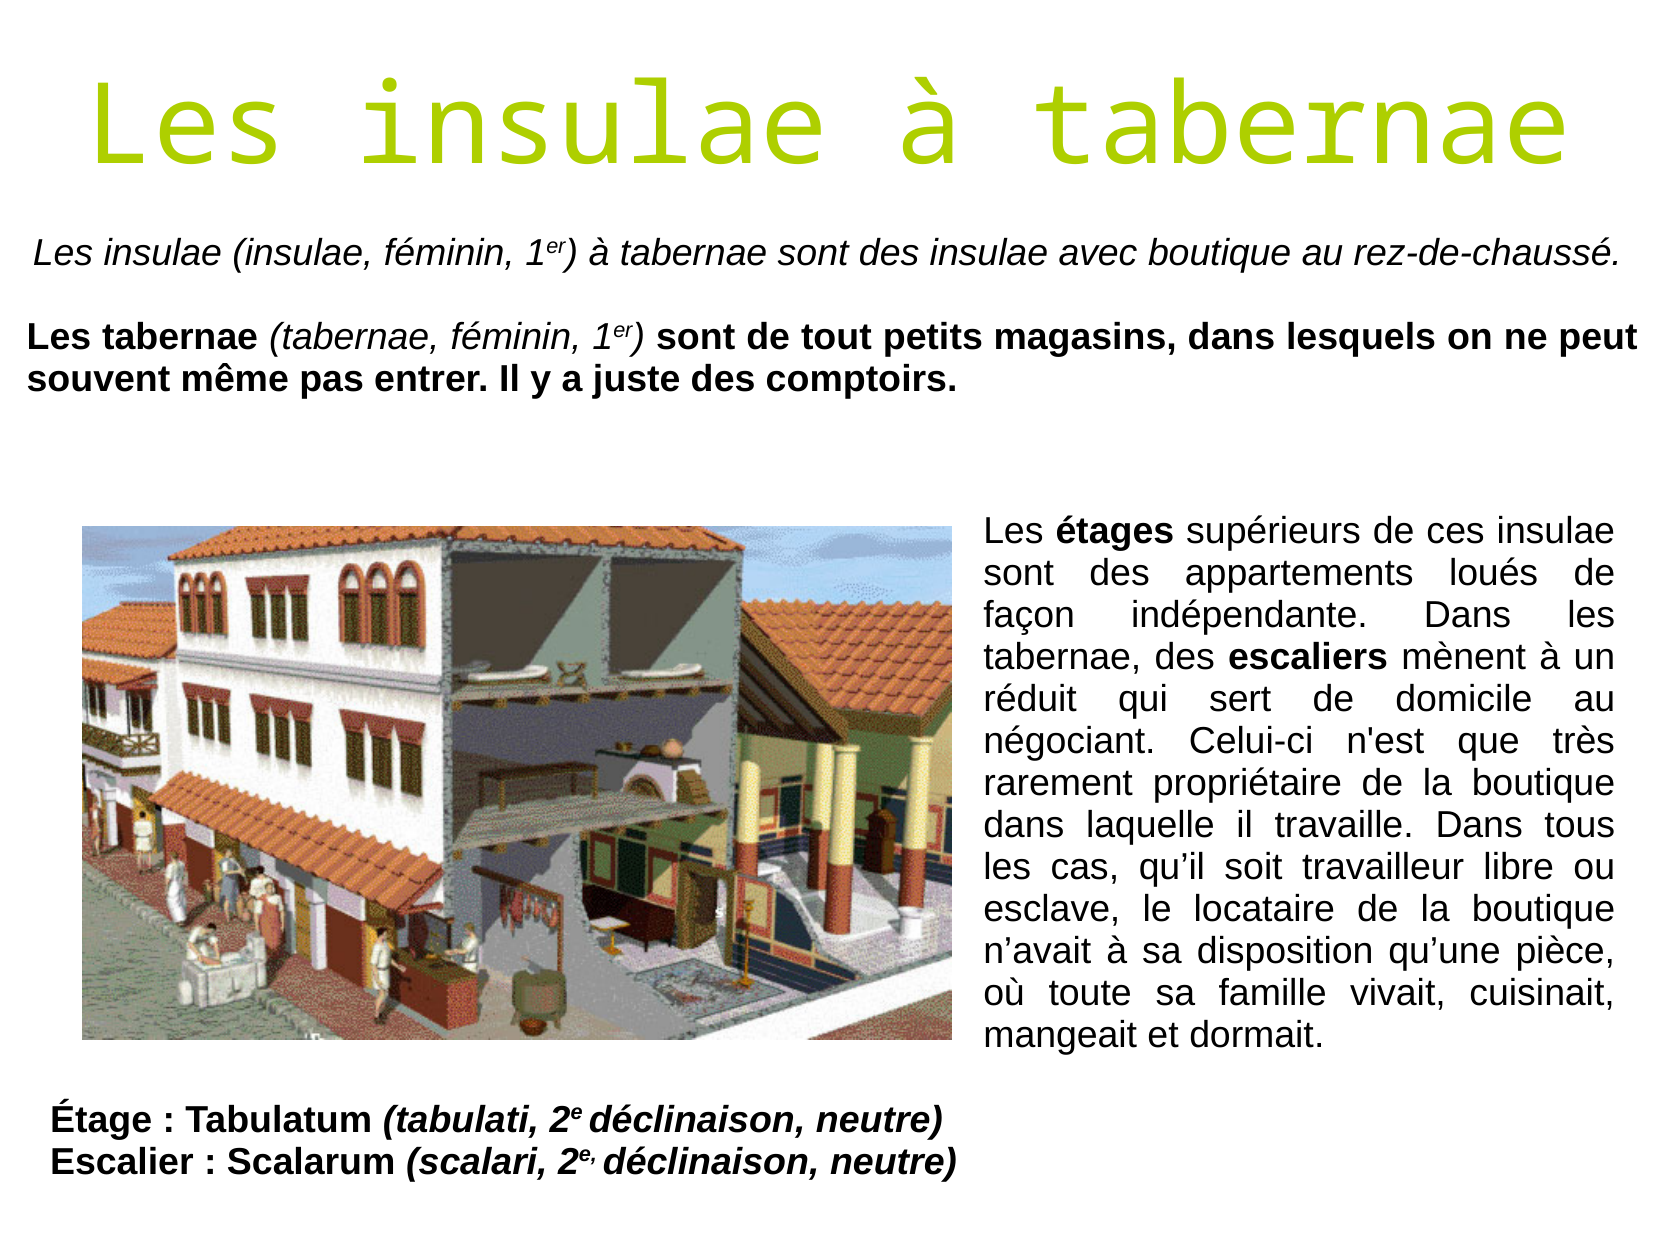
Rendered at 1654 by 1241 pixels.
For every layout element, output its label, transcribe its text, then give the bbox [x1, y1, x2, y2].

text_box Les insulae (insulae, féminin, 1er) à tabernae sont des insulae avec boutique au rez-de-chaussé. Les tabernae (tabernae, féminin, 1er) sont de tout petits magasins, dans lesquels on ne peut souvent même pas entrer. Il y a juste des comptoirs. [11, 224, 1654, 411]
text_box Les étages supérieurs de ces insulae sont des appartements loués de façon indépendante. Dans les tabernae, des escaliers mènent à un réduit qui sert de domicile au négociant. Celui-ci n'est que très rarement propriétaire de la boutique dans laquelle il travaille. Dans tous les cas, qu’il soit travailleur libre ou esclave, le locataire de la boutique n’avait à sa disposition qu’une pièce, où toute sa famille vivait, cuisinait, mangeait et dormait. [968, 502, 1630, 1063]
picture [82, 526, 952, 1040]
text_box Les insulae à tabernae [70, 35, 1654, 181]
text_box Étage : Tabulatum (tabulati, 2e déclinaison, neutre) Escalier : Scalarum (scalari, 2e, déclinaison, neutre) [35, 1091, 1548, 1193]
